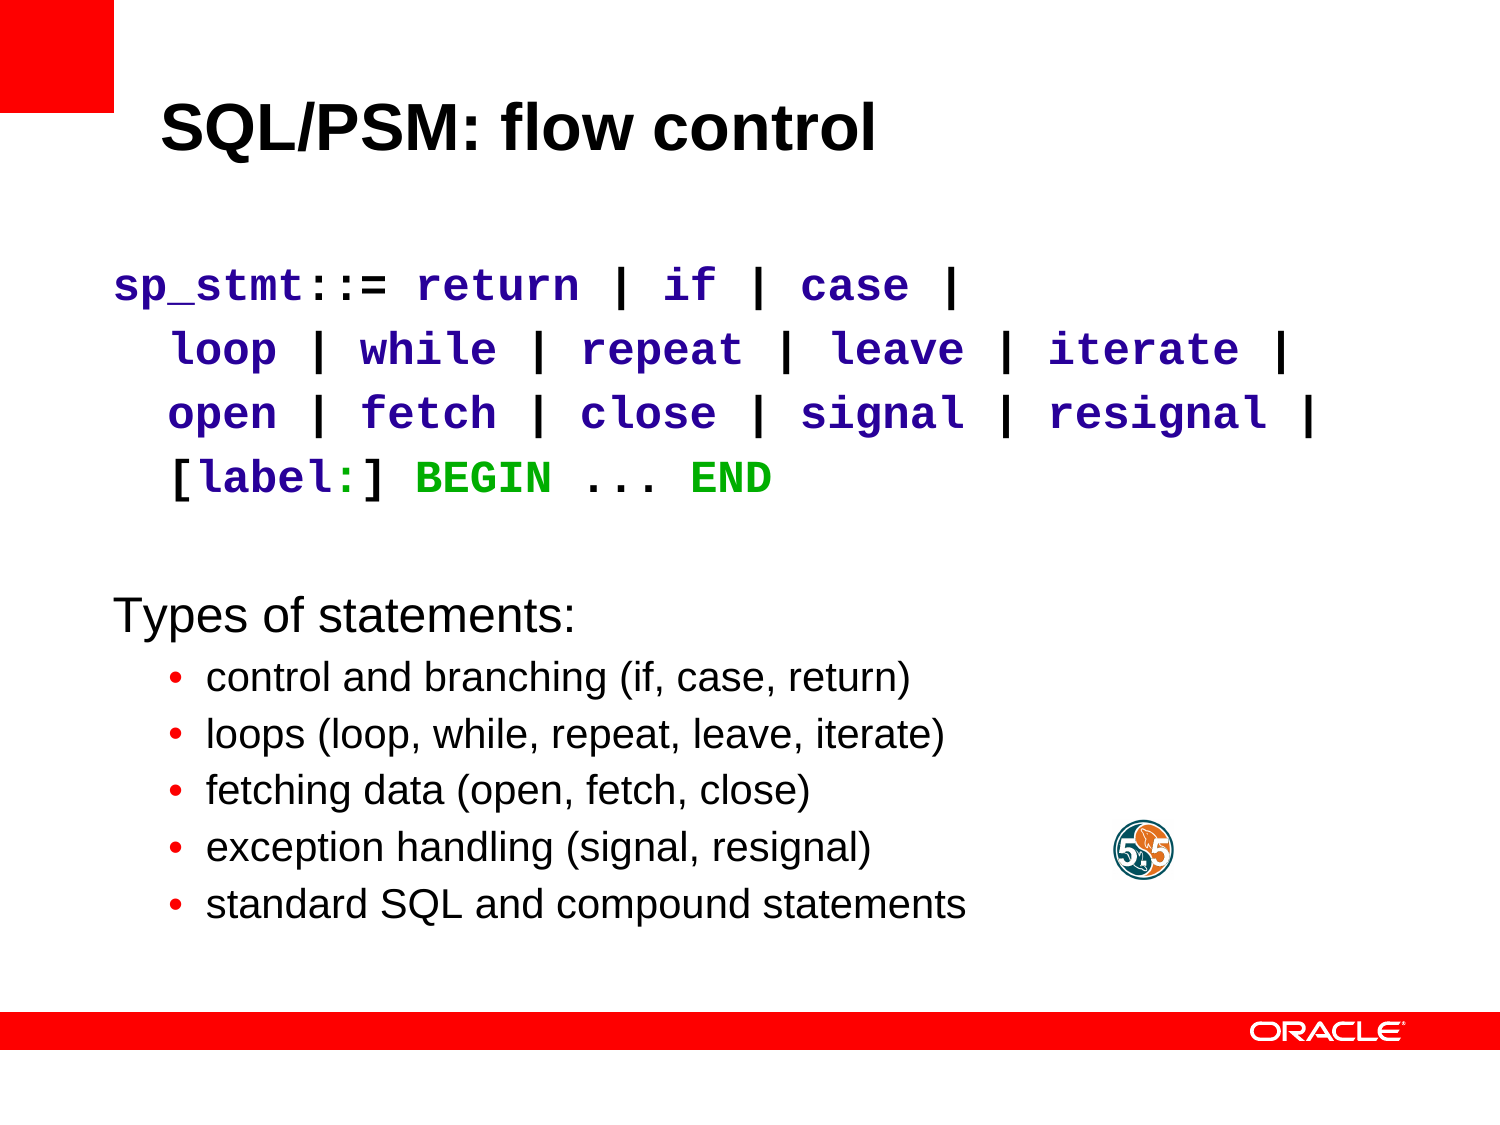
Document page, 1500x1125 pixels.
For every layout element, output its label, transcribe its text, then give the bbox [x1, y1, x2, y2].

list sp_stmt::= return | if | case | loop | while | repeat | leave | iterate | open | fetch | close | signal | resignal | [label:] BEGIN ... END Types of statements: control and branching (if, case, return) loops (loop, while, repeat, leave, iterate) fetching data (open, fetch, close) exception handling (signal, resignal) standard SQL and compound statements [112, 262, 1349, 1005]
picture [0, 1012, 1500, 1050]
title SQL/PSM: flow control [145, 49, 1390, 205]
picture [0, 0, 114, 113]
picture [1112, 819, 1174, 880]
